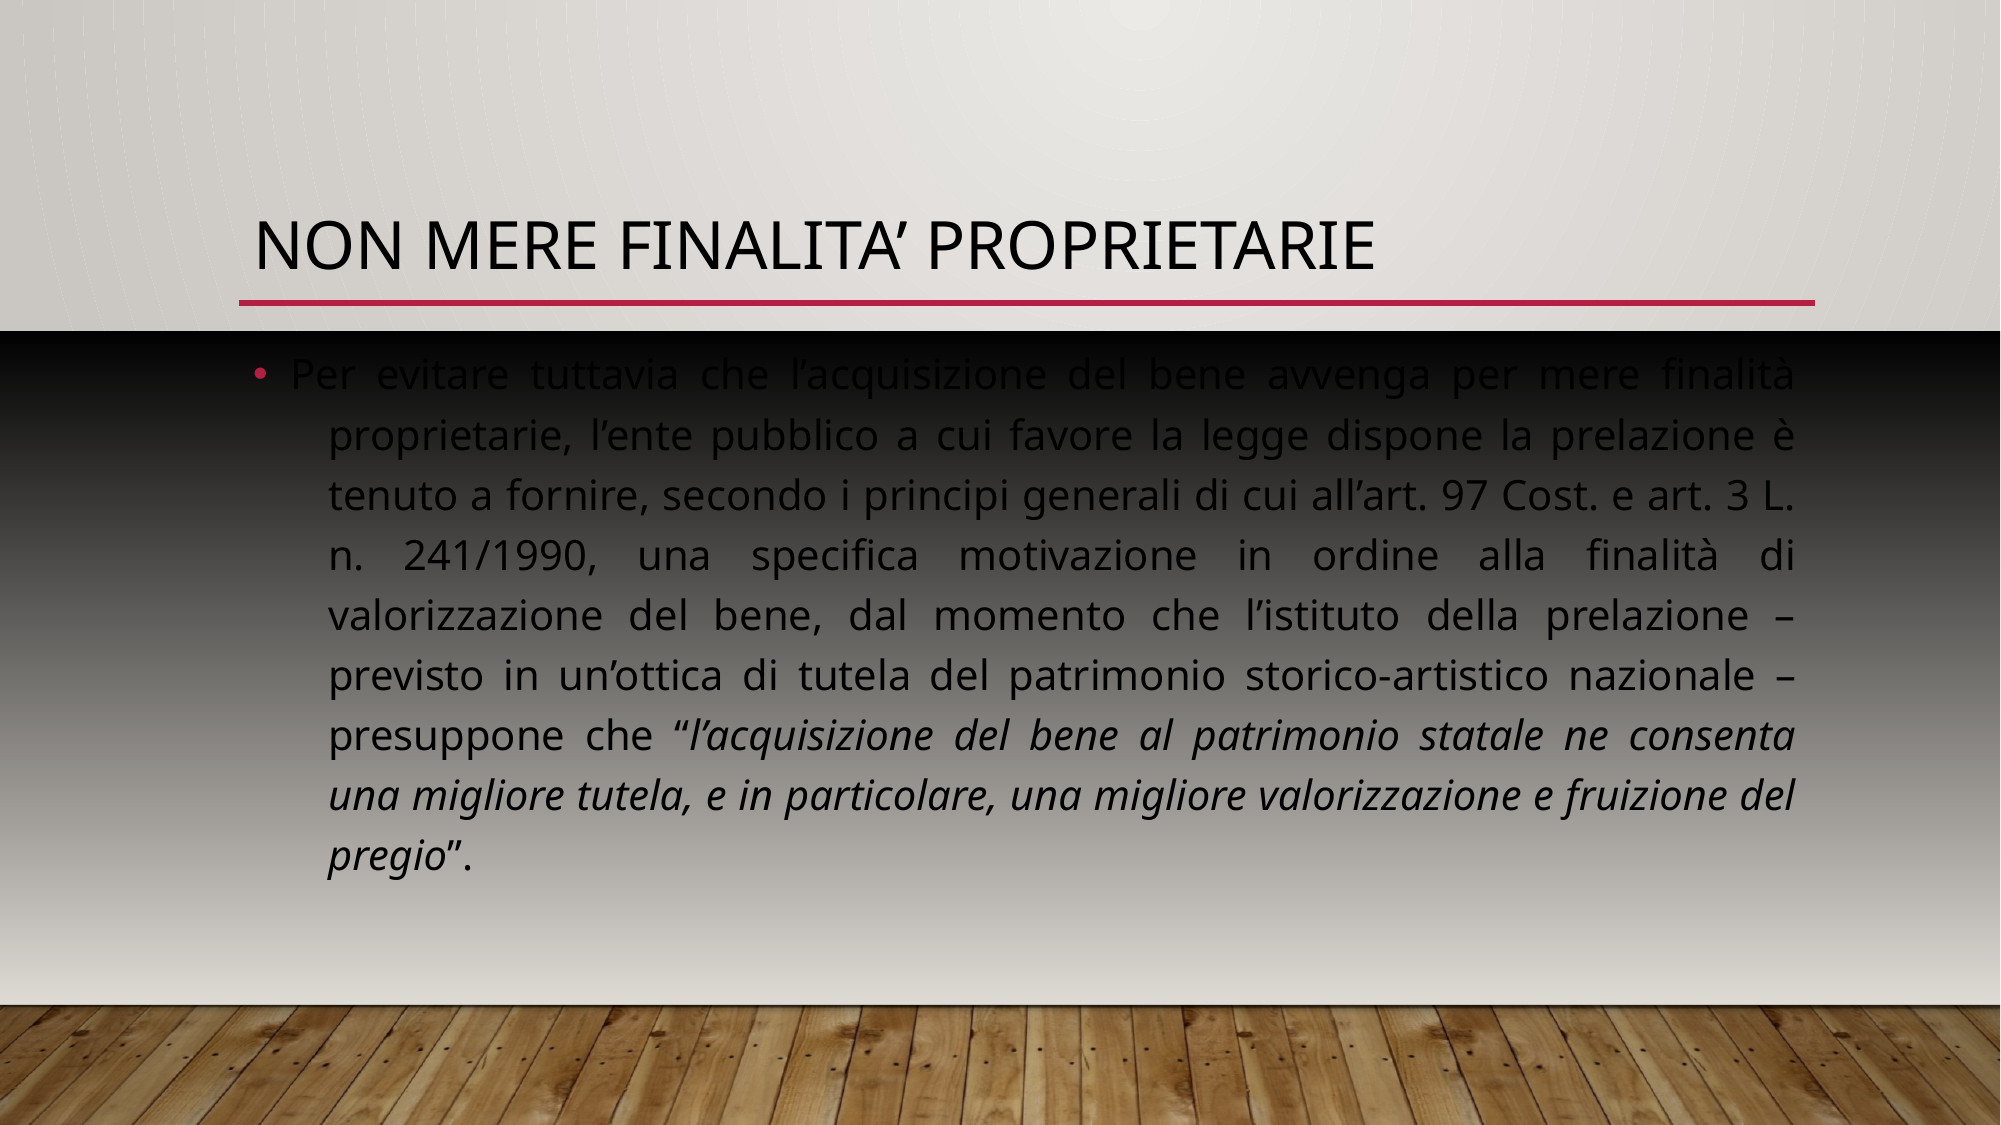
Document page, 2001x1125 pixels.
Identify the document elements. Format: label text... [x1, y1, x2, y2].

list Per evitare tuttavia che l’acquisizione del bene avvenga per mere finalità proprietarie, l’ente pubblico a cui favore la legge dispone la prelazione è tenuto a fornire, secondo i principi generali di cui all’art. 97 Cost. e art. 3 L. n. 241/1990, una specifica motivazione in ordine alla finalità di valorizzazione del bene, dal momento che l’istituto della prelazione – previsto in un’ottica di tutela del patrimonio storico-artistico nazionale – presuppone che “l’acquisizione del bene al patrimonio statale ne consenta una migliore tutela, e in particolare, una migliore valorizzazione e fruizione del pregio”. [238, 330, 1814, 897]
title Non mere finalita’ proprietarie [238, 131, 1814, 305]
